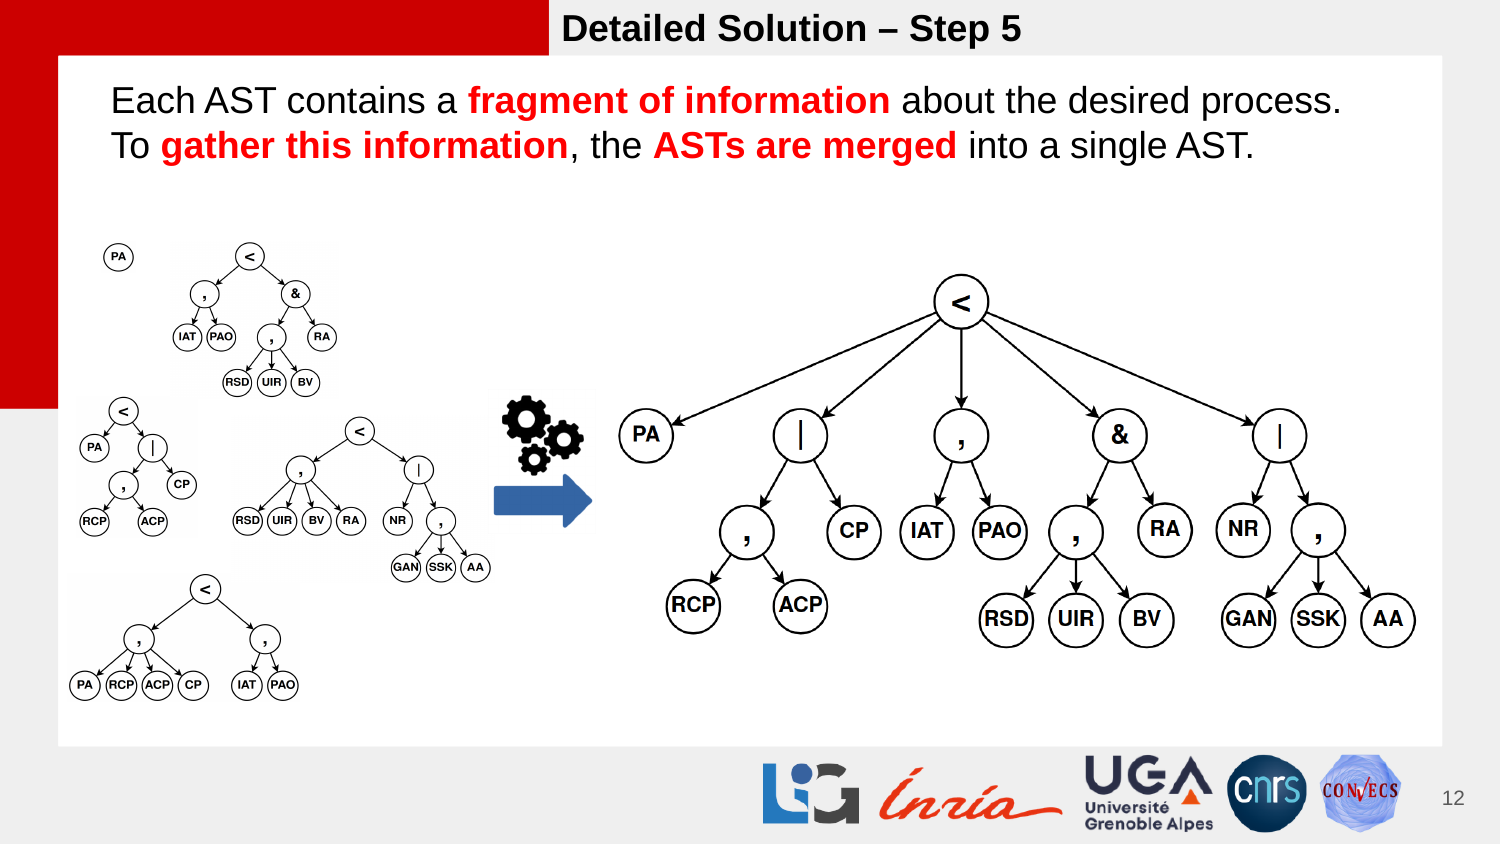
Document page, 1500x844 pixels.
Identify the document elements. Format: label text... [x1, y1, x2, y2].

text_box Each AST contains a fragment of information about the desired process. To gather this information, the ASTs are merged into a single AST. [95, 72, 1405, 231]
picture [0, 0, 1500, 844]
text_box Detailed Solution – Step 5 [546, 0, 1441, 55]
slide_number <number> [1389, 764, 1480, 830]
